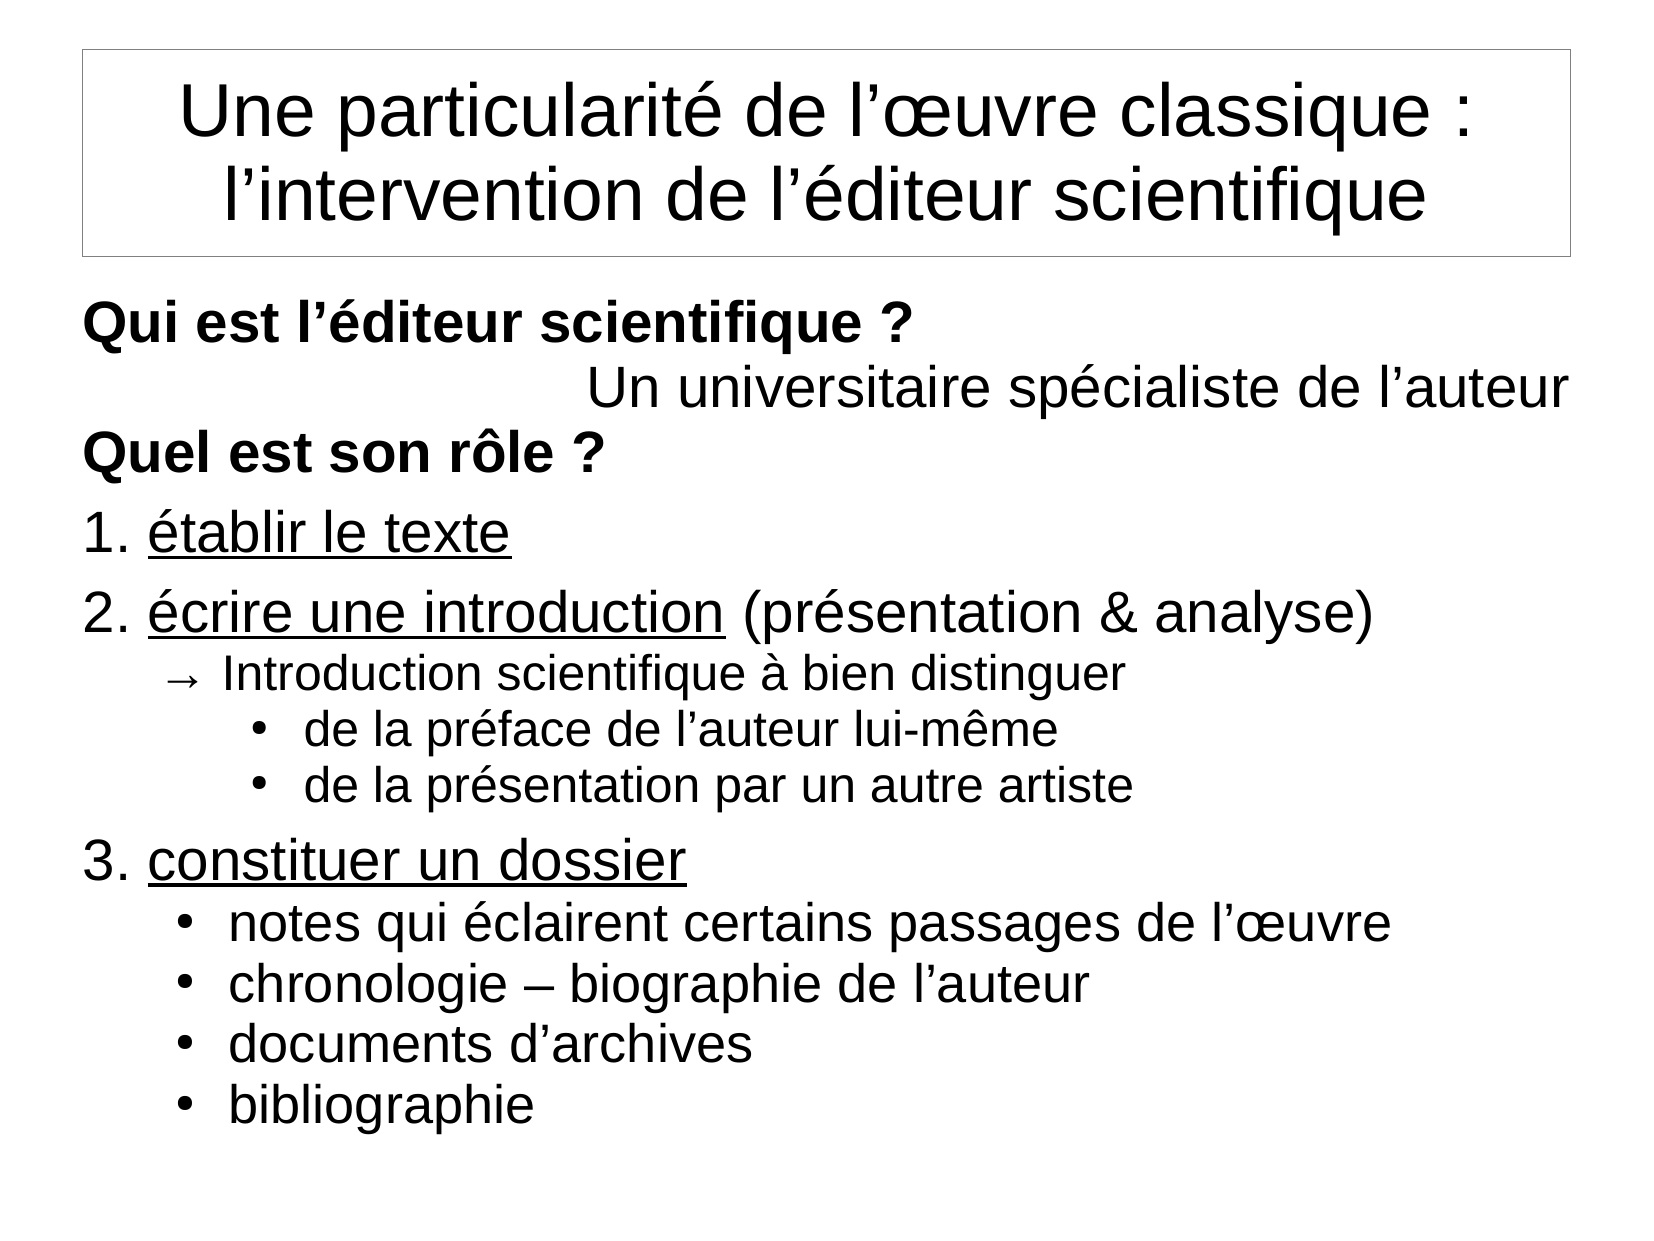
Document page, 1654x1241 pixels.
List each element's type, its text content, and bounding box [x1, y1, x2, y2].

title Une particularité de l’œuvre classique : l’intervention de l’éditeur scientifique [82, 49, 1571, 257]
list Qui est l’éditeur scientifique ? Un universitaire spécialiste de l’auteur Quel est son rôle ? 1. établir le texte 2. écrire une introduction (présentation & analyse) → Introduction scientifique à bien distinguer de la préface de l’auteur lui-même de la présentation par un autre artiste 3. constituer un dossier notes qui éclairent certains passages de l’œuvre chronologie – biographie de l’auteur documents d’archives bibliographie [82, 290, 1571, 1137]
